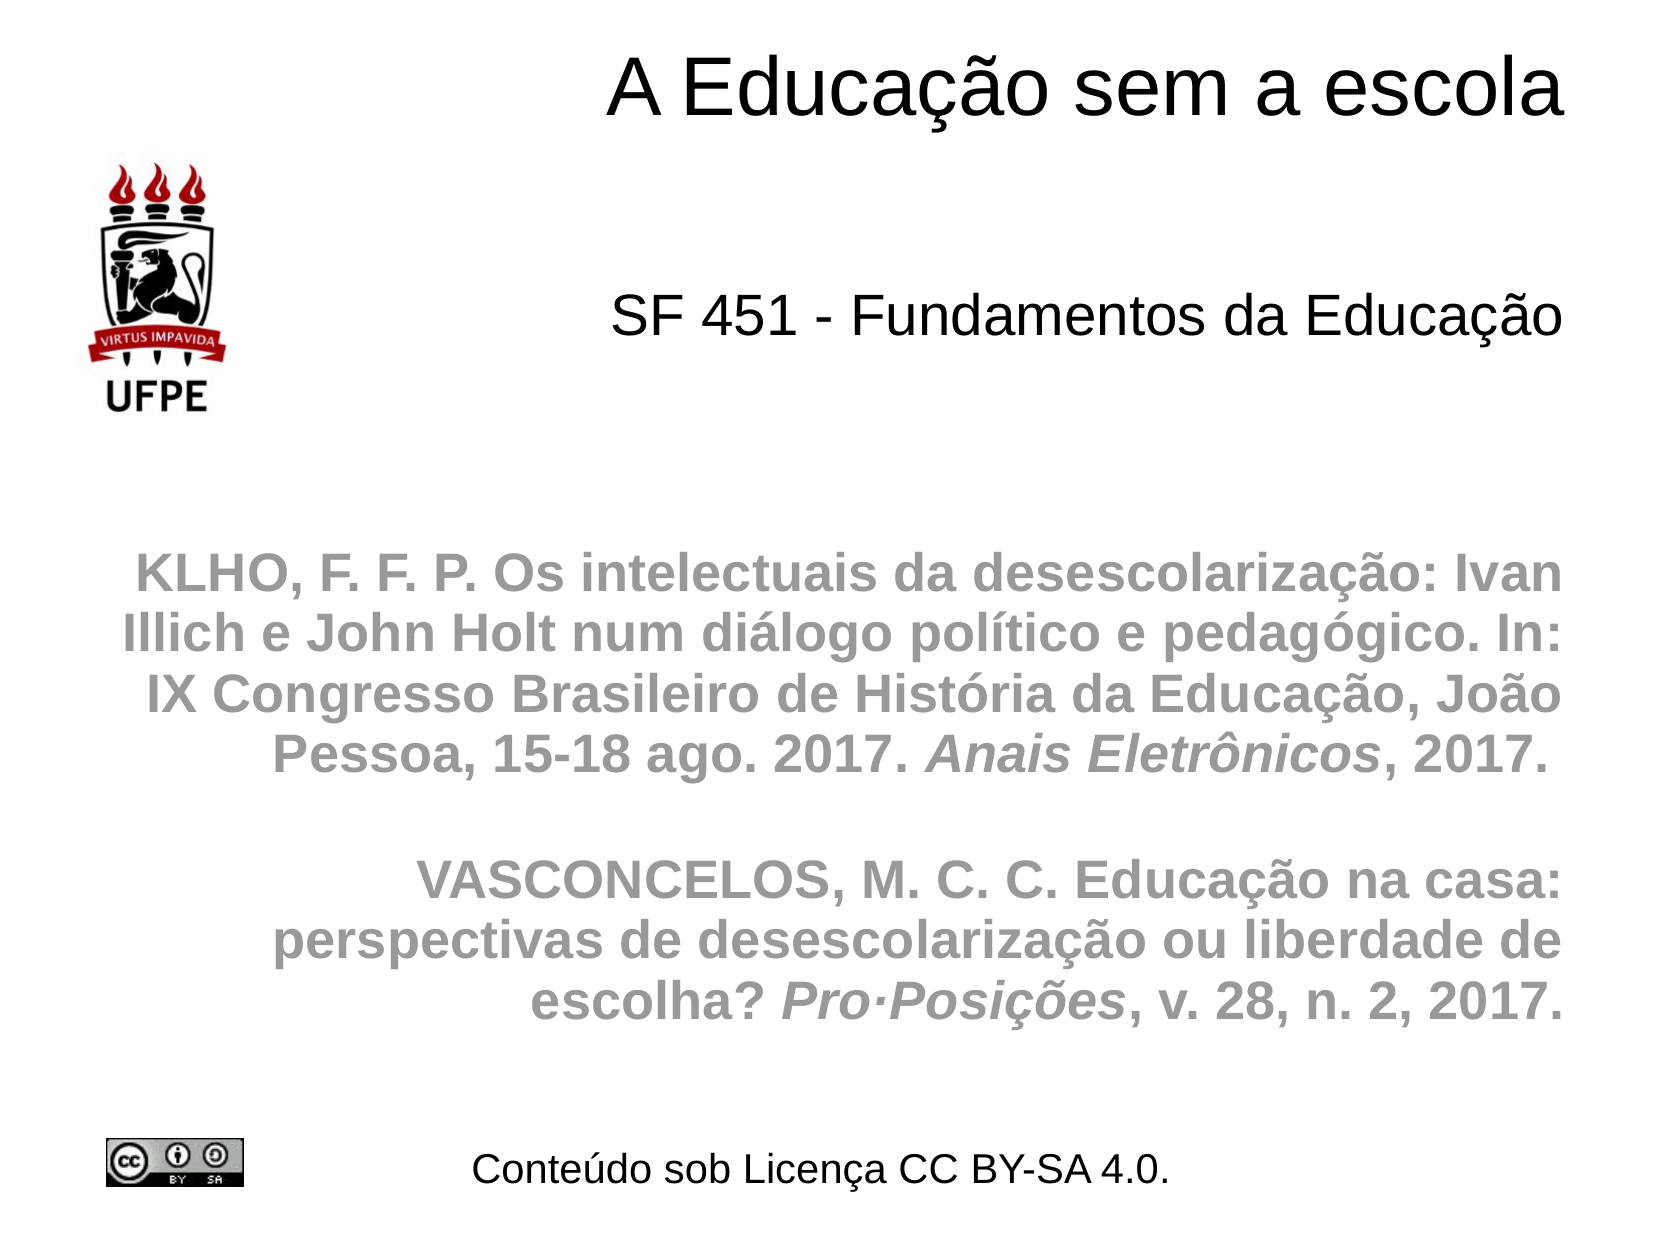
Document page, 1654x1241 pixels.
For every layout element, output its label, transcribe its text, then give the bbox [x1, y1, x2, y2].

text_box Conteúdo sob Licença CC BY-SA 4.0. [259, 1139, 1382, 1199]
picture [29, 104, 296, 473]
picture [106, 1138, 244, 1187]
subtitle A Educação sem a escola SF 451 - Fundamentos da Educação KLHO, F. F. P. Os intelectuais da desescolarização: Ivan Illich e John Holt num diálogo político e pedagógico. In: IX Congresso Brasileiro de História da Educação, João Pessoa, 15-18 ago. 2017. Anais Eletrônicos, 2017. VASCONCELOS, M. C. C. Educação na casa: perspectivas de desescolarização ou liberdade de escolha? Pro·Posições, v. 28, n. 2, 2017. [76, 0, 1565, 1080]
